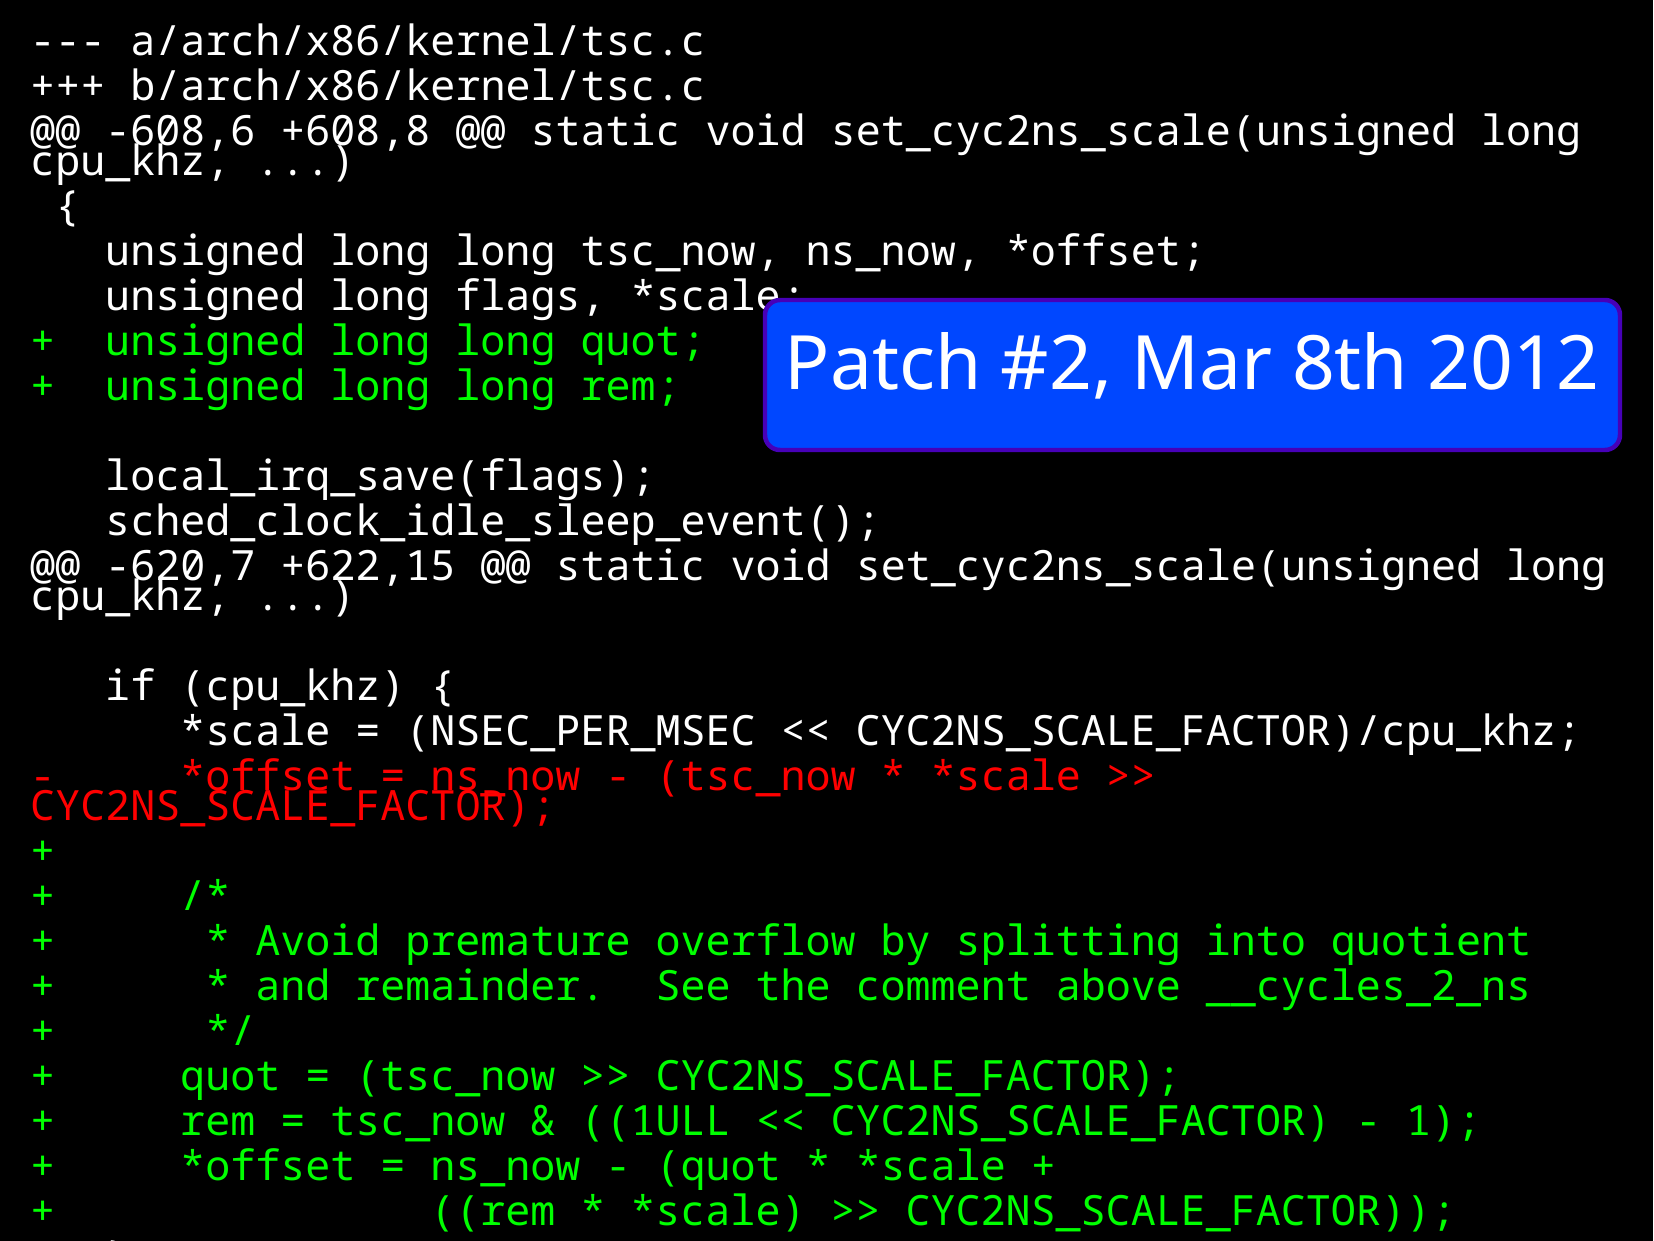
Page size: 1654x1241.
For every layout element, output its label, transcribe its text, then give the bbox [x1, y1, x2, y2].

text_box Patch #2, Mar 8th 2012 [765, 300, 1621, 451]
text_box --- a/arch/x86/kernel/tsc.c +++ b/arch/x86/kernel/tsc.c @@ -608,6 +608,8 @@ static void set_cyc2ns_scale(unsigned long cpu_khz, ...) { unsigned long long tsc_now, ns_now, *offset; unsigned long flags, *scale; + unsigned long long quot; + unsigned long long rem; local_irq_save(flags); sched_clock_idle_sleep_event(); @@ -620,7 +622,15 @@ static void set_cyc2ns_scale(unsigned long cpu_khz, ...) if (cpu_khz) { *scale = (NSEC_PER_MSEC << CYC2NS_SCALE_FACTOR)/cpu_khz; - *offset = ns_now - (tsc_now * *scale >> CYC2NS_SCALE_FACTOR); + + /* + * Avoid premature overflow by splitting into quotient + * and remainder. See the comment above __cycles_2_ns + */ + quot = (tsc_now >> CYC2NS_SCALE_FACTOR); + rem = tsc_now & ((1ULL << CYC2NS_SCALE_FACTOR) - 1); + *offset = ns_now - (quot * *scale + + ((rem * *scale) >> CYC2NS_SCALE_FACTOR)); } [15, 30, 1653, 1241]
